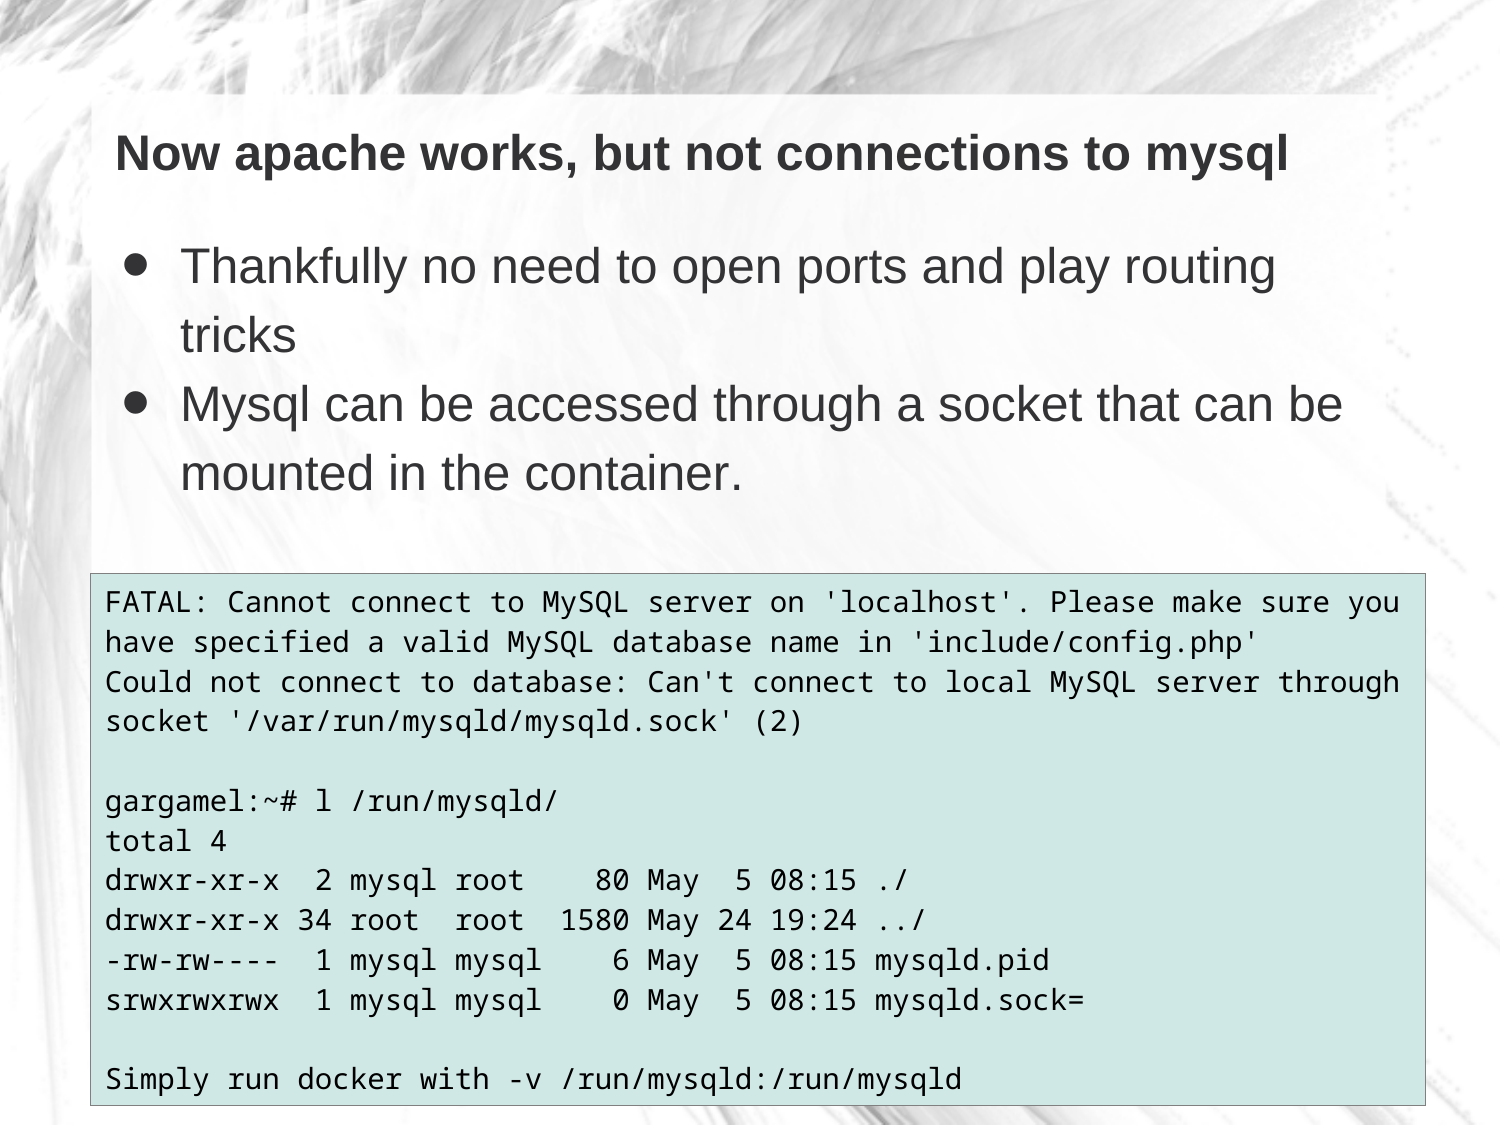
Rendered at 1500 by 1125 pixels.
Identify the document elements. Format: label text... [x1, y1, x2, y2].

list Thankfully no need to open ports and play routing tricks Mysql can be accessed through a socket that can be mounted in the container. [90, 209, 1396, 540]
title Now apache works, but not connections to mysql [75, 104, 1366, 225]
picture [0, 0, 1500, 1125]
text_box FATAL: Cannot connect to MySQL server on 'localhost'. Please make sure you have specified a valid MySQL database name in 'include/config.php' Could not connect to database: Can't connect to local MySQL server through socket '/var/run/mysqld/mysqld.sock' (2) gargamel:~# l /run/mysqld/ total 4 drwxr-xr-x 2 mysql root 80 May 5 08:15 ./ drwxr-xr-x 34 root root 1580 May 24 19:24 ../ -rw-rw---- 1 mysql mysql 6 May 5 08:15 mysqld.pid srwxrwxrwx 1 mysql mysql 0 May 5 08:15 mysqld.sock= Simply run docker with -v /run/mysqld:/run/mysqld [90, 573, 1426, 1031]
